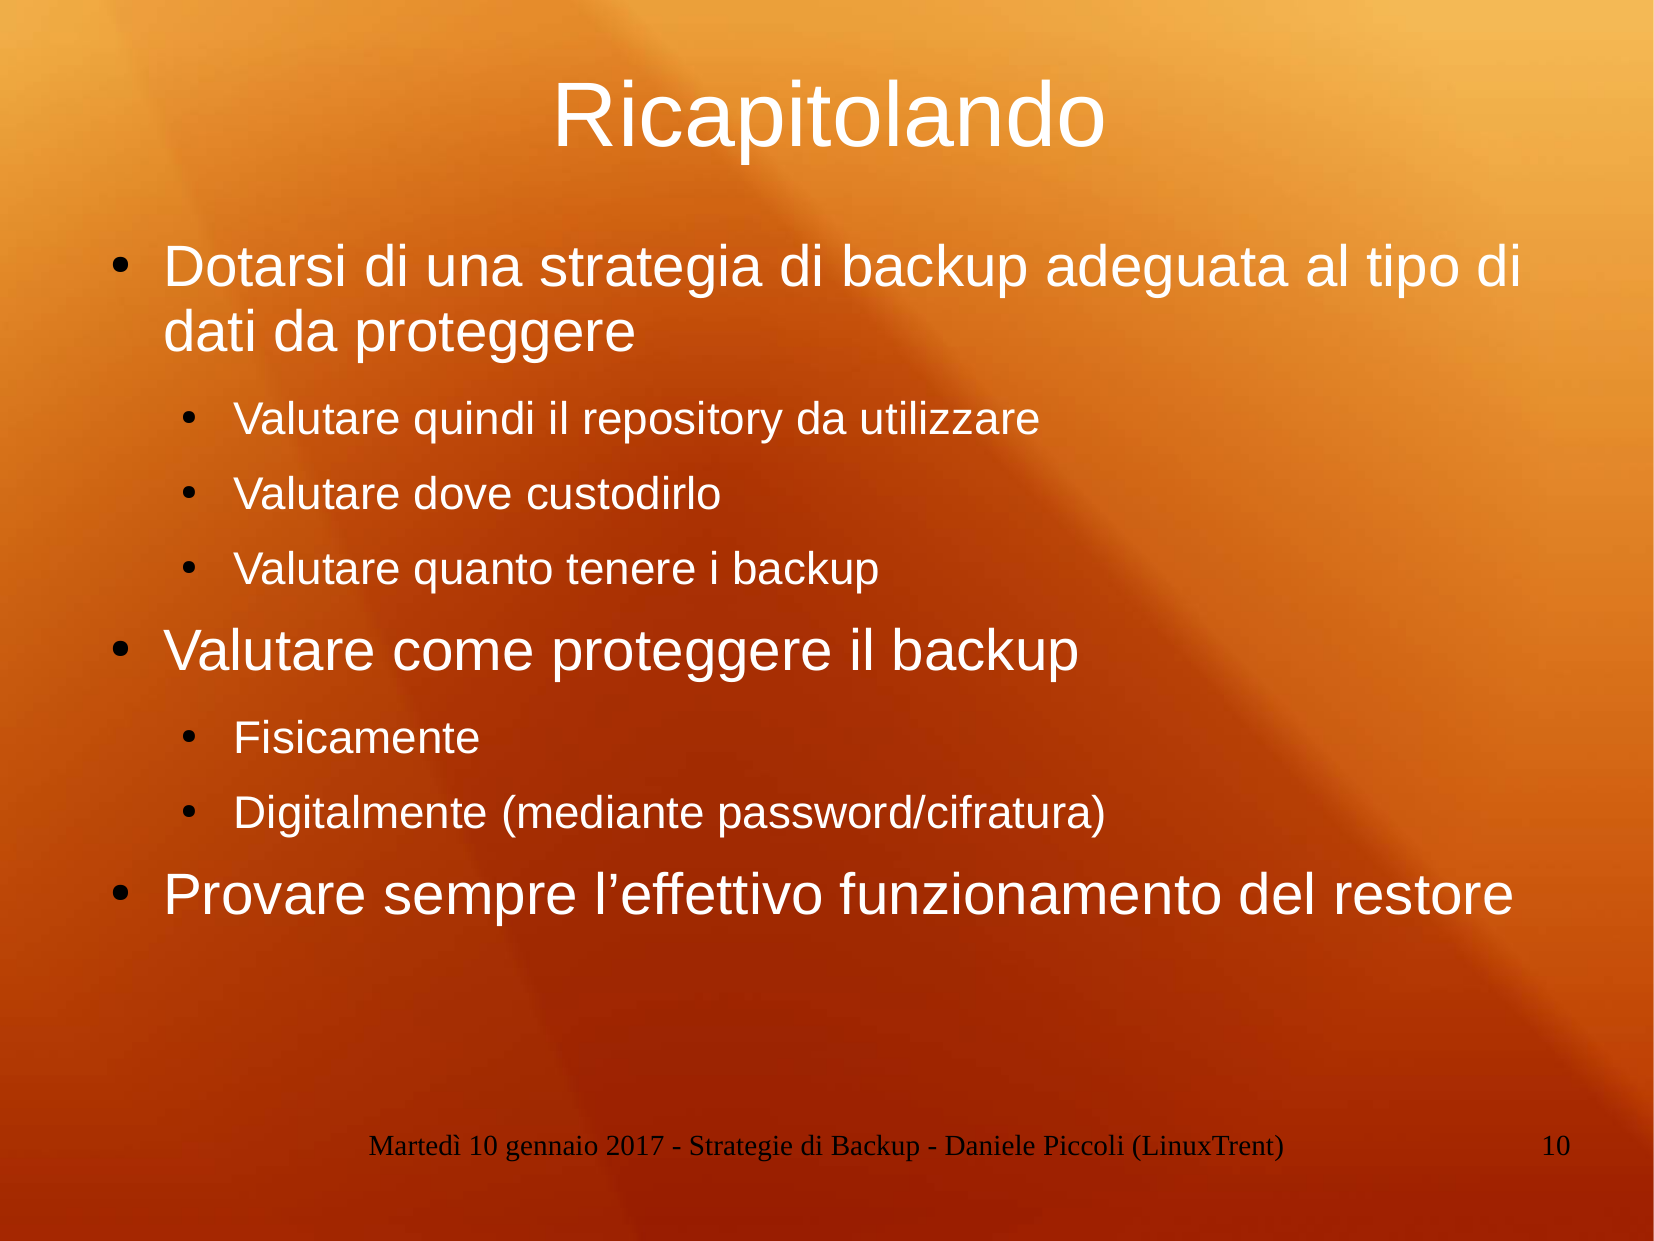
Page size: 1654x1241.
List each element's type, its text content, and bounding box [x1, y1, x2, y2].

list Dotarsi di una strategia di backup adeguata al tipo di dati da proteggere Valutare quindi il repository da utilizzare Valutare dove custodirlo Valutare quanto tenere i backup Valutare come proteggere il backup Fisicamente Digitalmente (mediante password/cifratura) Provare sempre l’effettivo funzionamento del restore [92, 233, 1581, 1035]
picture [0, 0, 1654, 1241]
title Ricapitolando [85, 47, 1574, 182]
